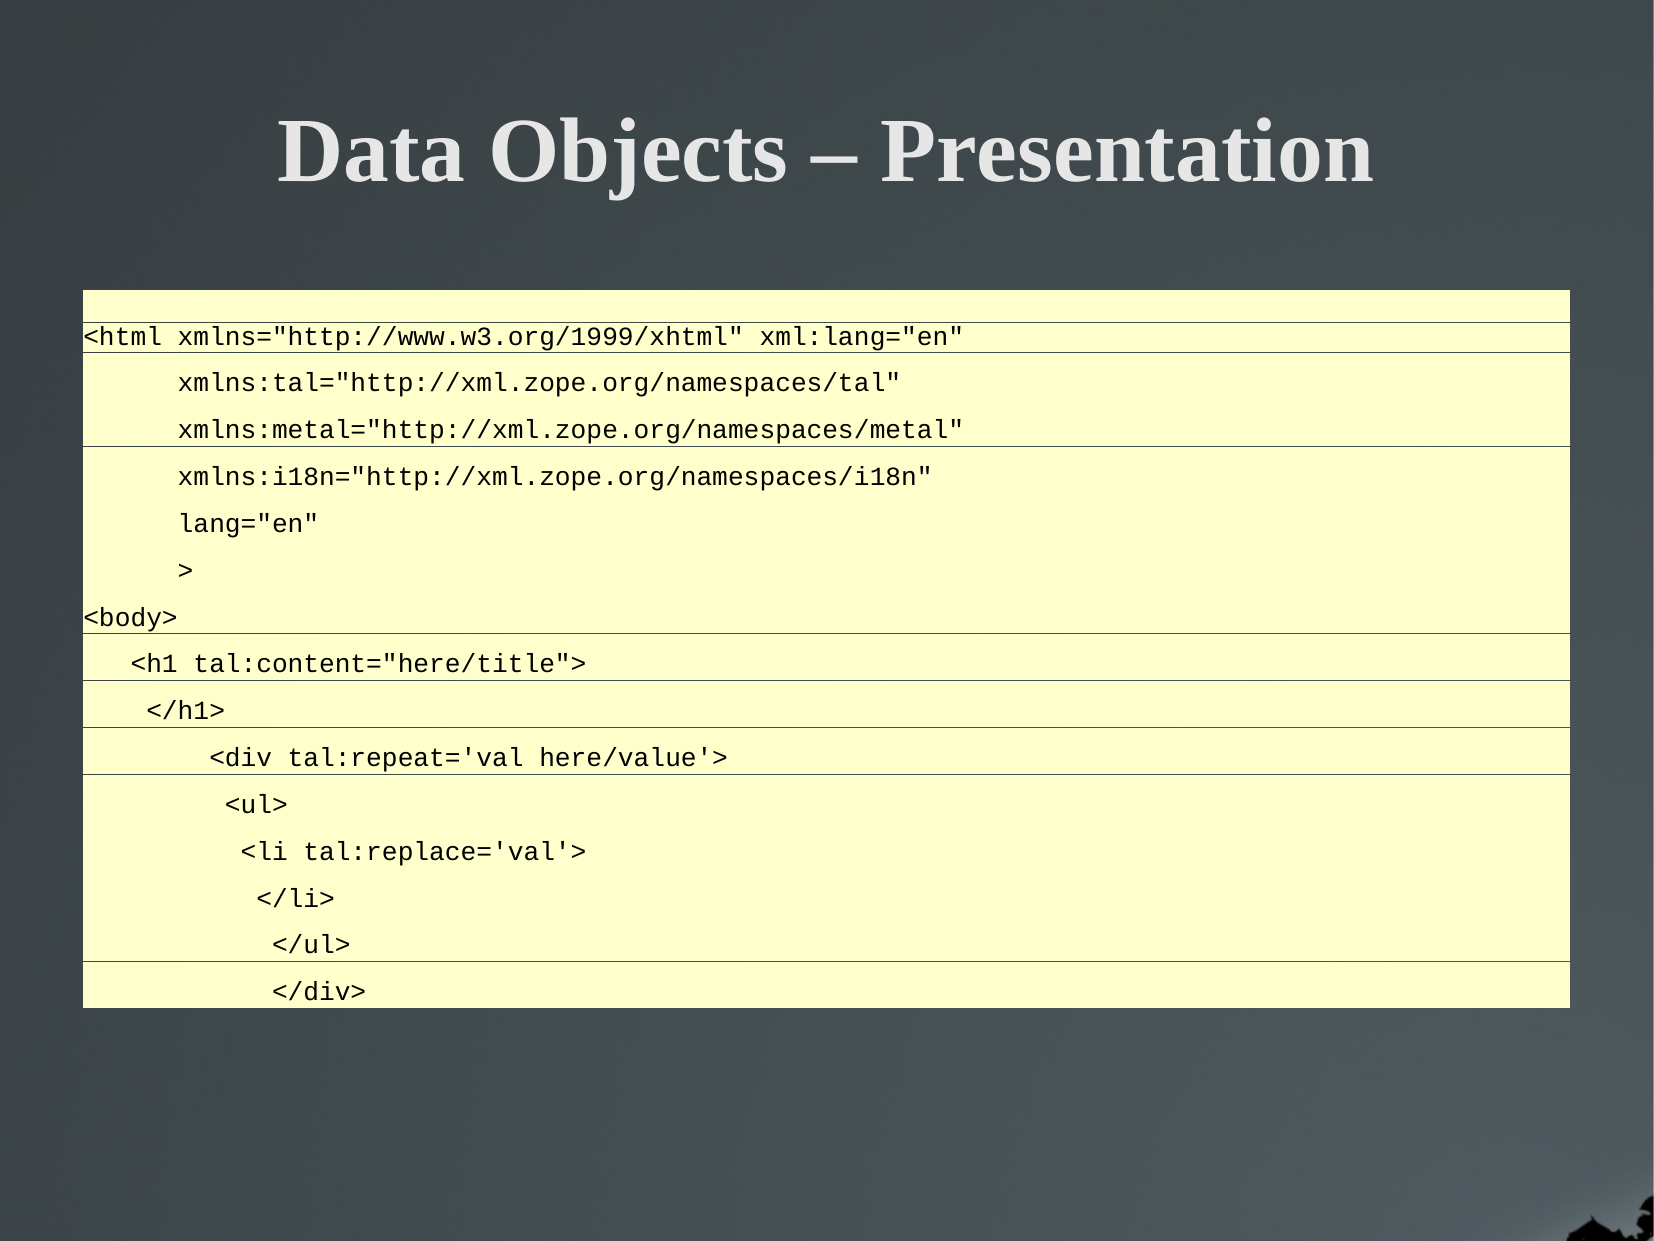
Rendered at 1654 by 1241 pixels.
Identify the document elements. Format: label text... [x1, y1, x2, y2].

title Data Objects – Presentation [82, 49, 1571, 257]
chart [82, 290, 1571, 1109]
picture [0, 0, 1654, 1241]
